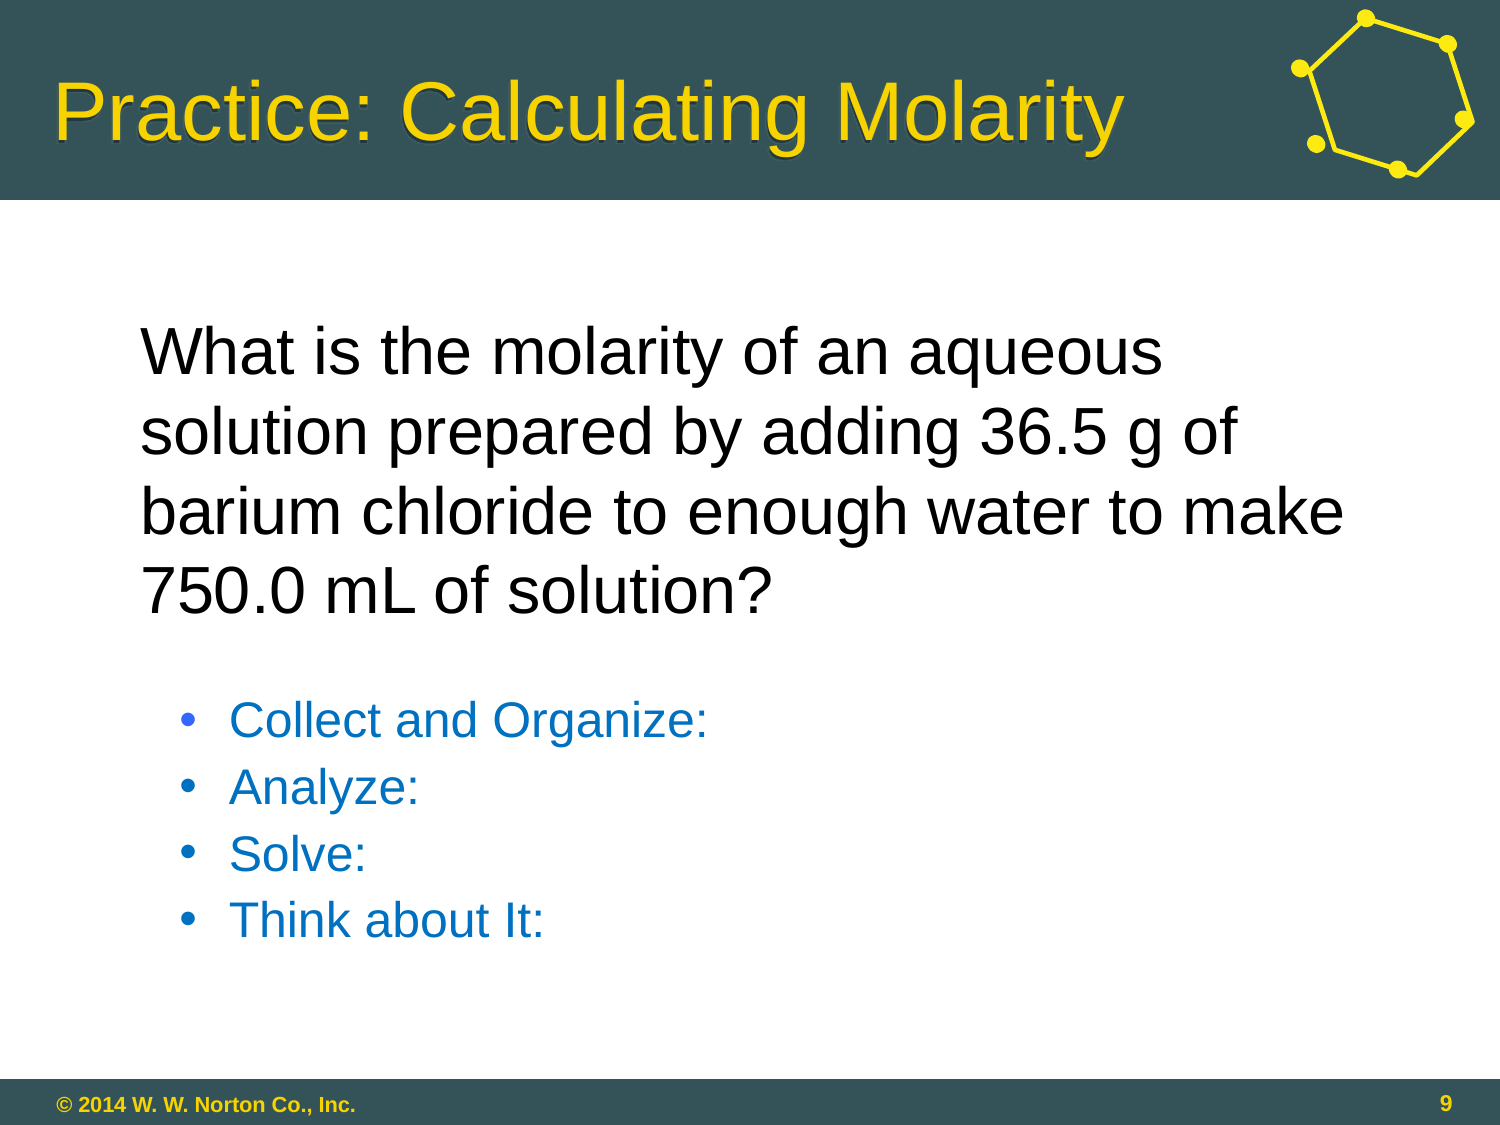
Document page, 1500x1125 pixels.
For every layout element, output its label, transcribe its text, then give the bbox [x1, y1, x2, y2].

slide_number <number> [1408, 1085, 1468, 1120]
subtitle What is the molarity of an aqueous solution prepared by adding 36.5 g of barium chloride to enough water to make 750.0 mL of solution? [125, 299, 1375, 1000]
text_box Collect and Organize: Analyze: Solve: Think about It: [125, 687, 932, 956]
text_box Practice: Calculating Molarity [37, 19, 1175, 195]
